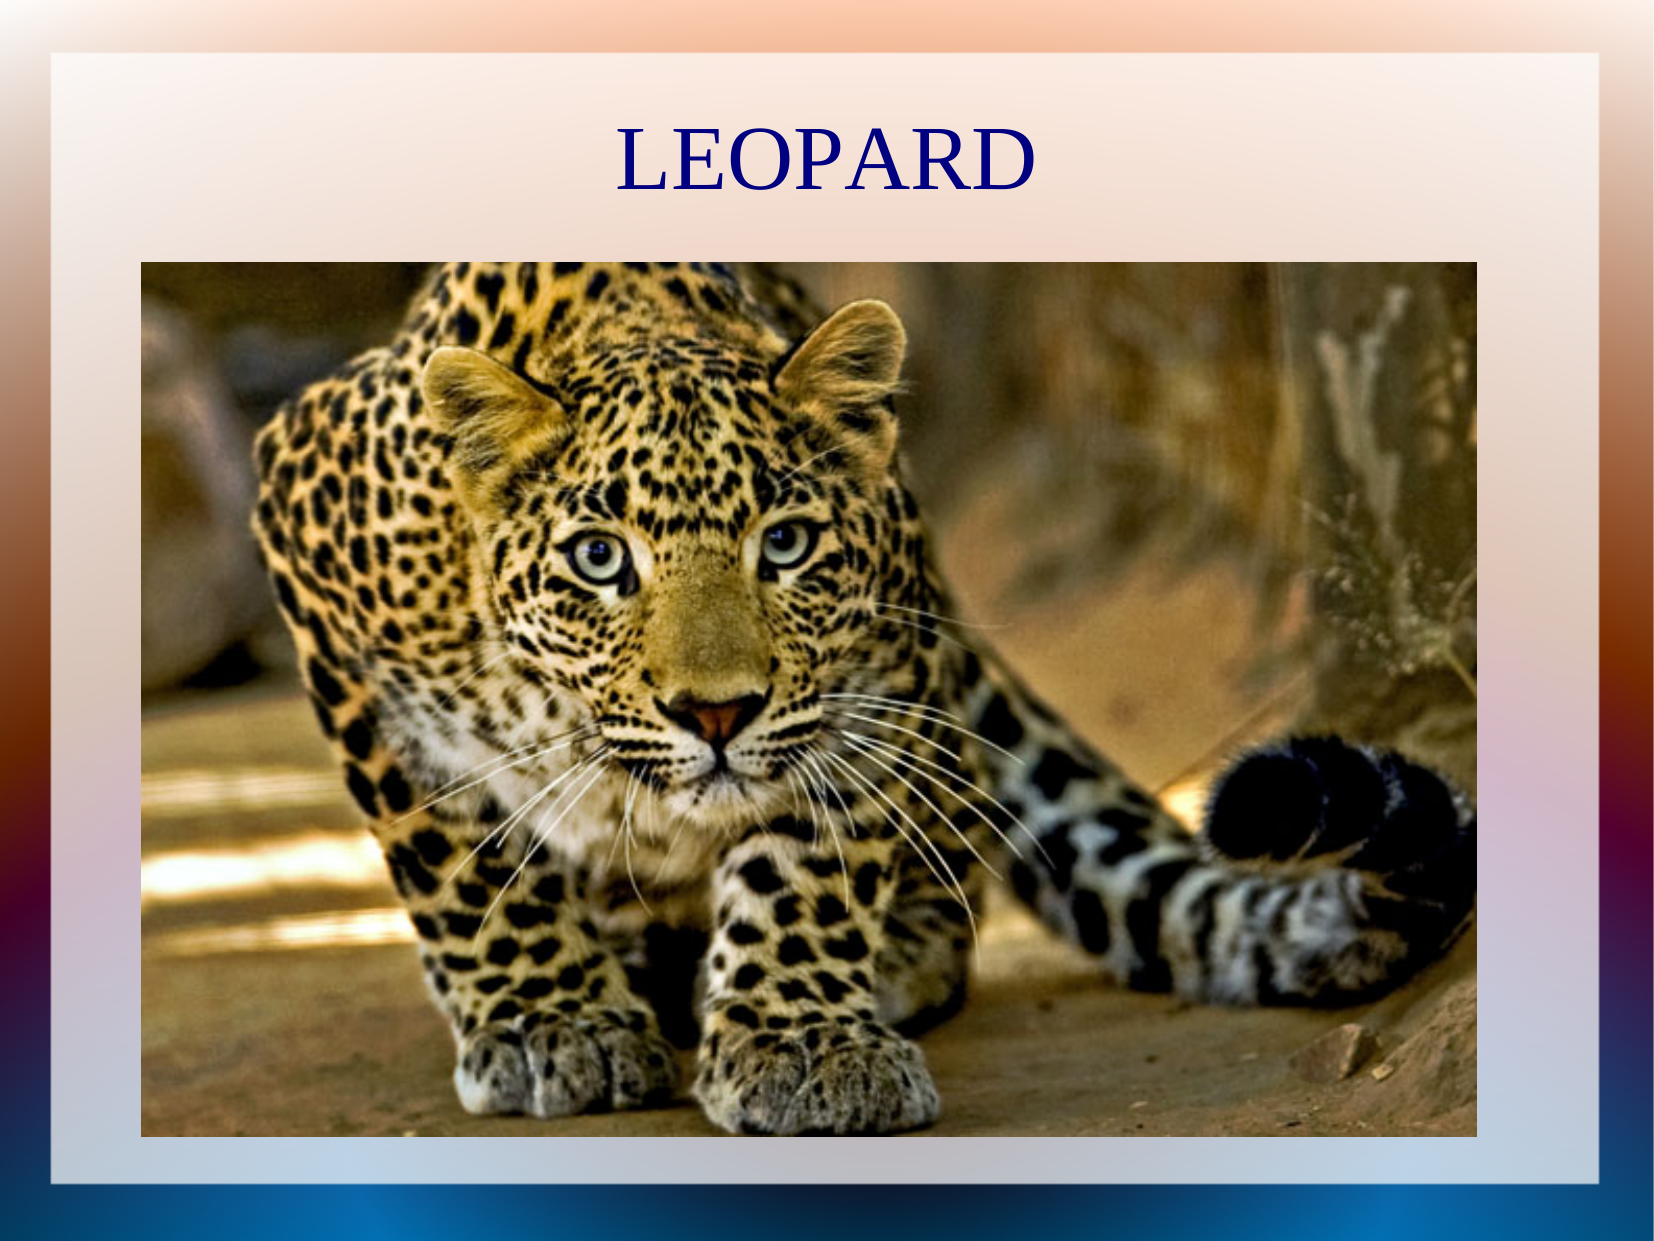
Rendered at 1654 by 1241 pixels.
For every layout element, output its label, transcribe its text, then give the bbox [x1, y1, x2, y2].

title LEOPARD [82, 55, 1571, 263]
picture [0, 0, 1654, 1241]
